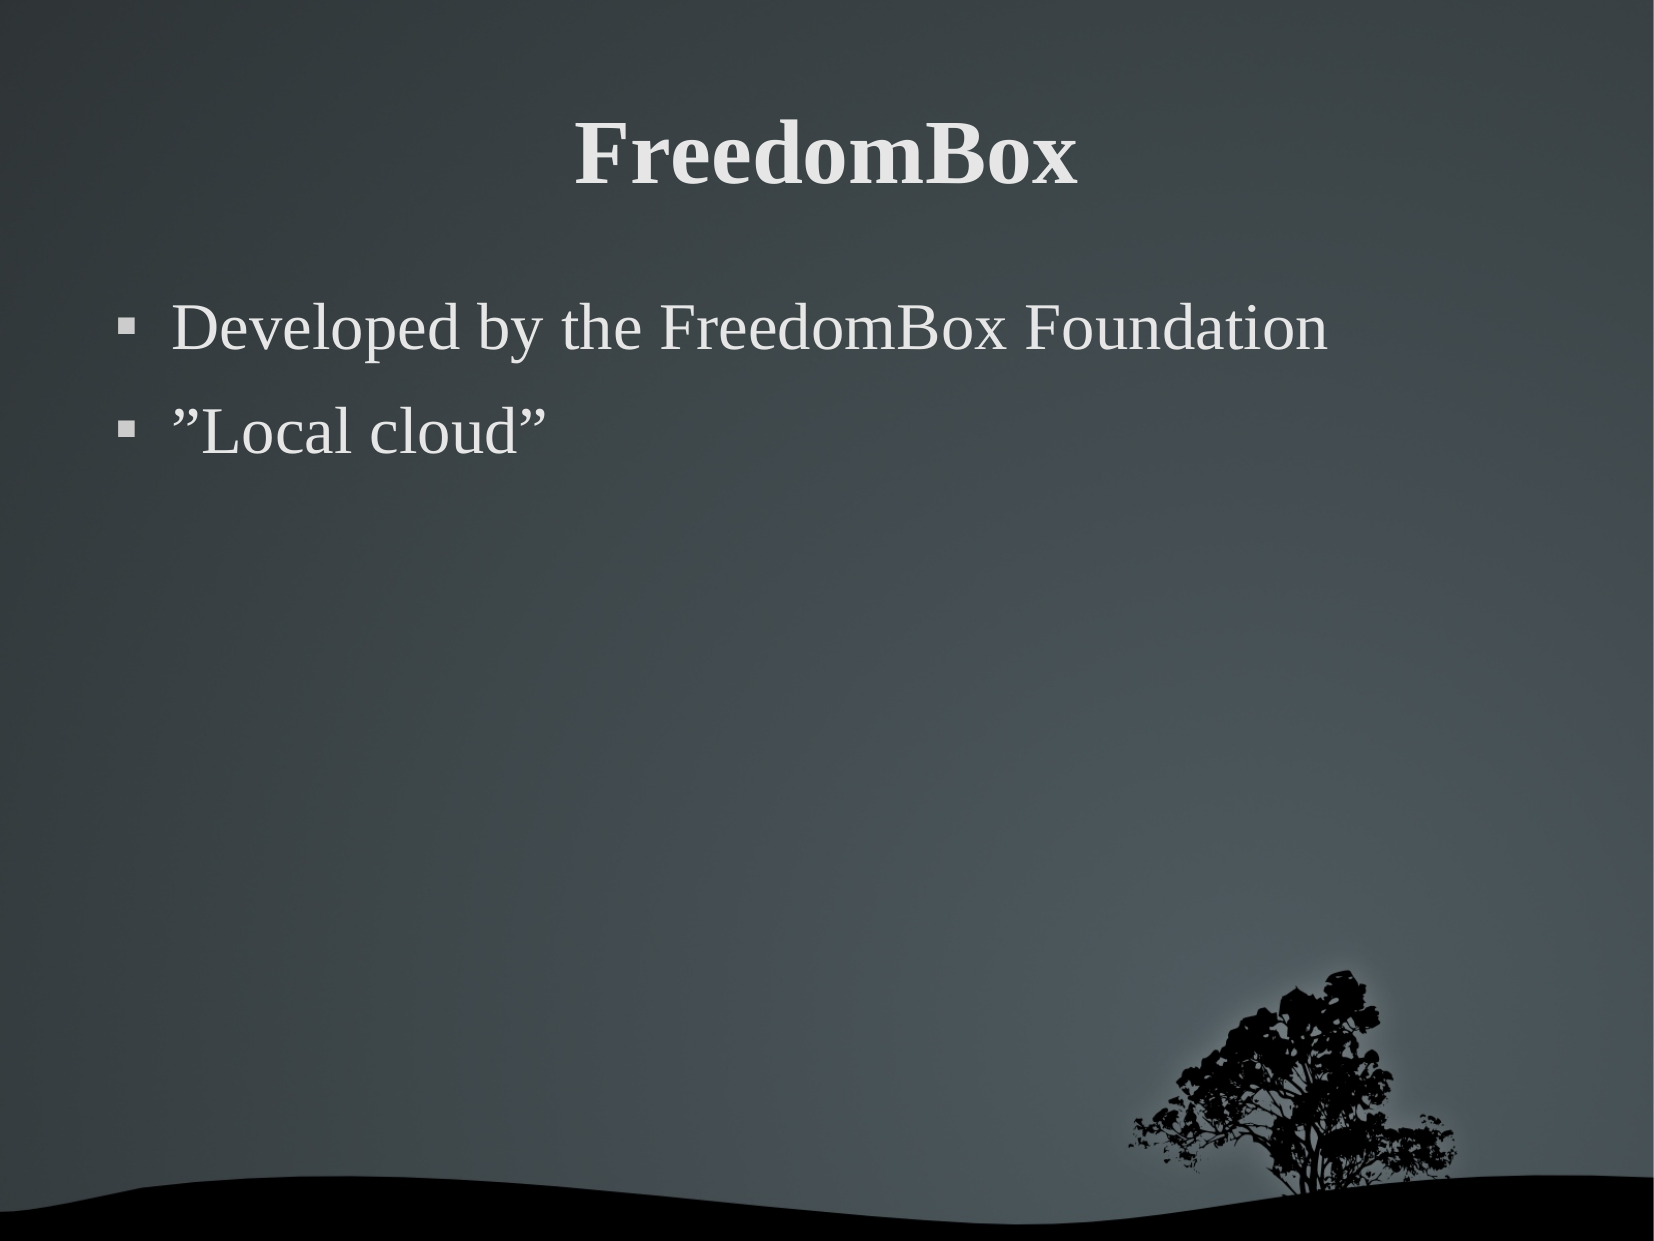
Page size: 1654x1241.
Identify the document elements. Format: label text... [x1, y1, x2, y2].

picture [0, 0, 1654, 1241]
list Developed by the FreedomBox Foundation ”Local cloud” [82, 290, 1571, 1109]
title FreedomBox [82, 49, 1571, 257]
